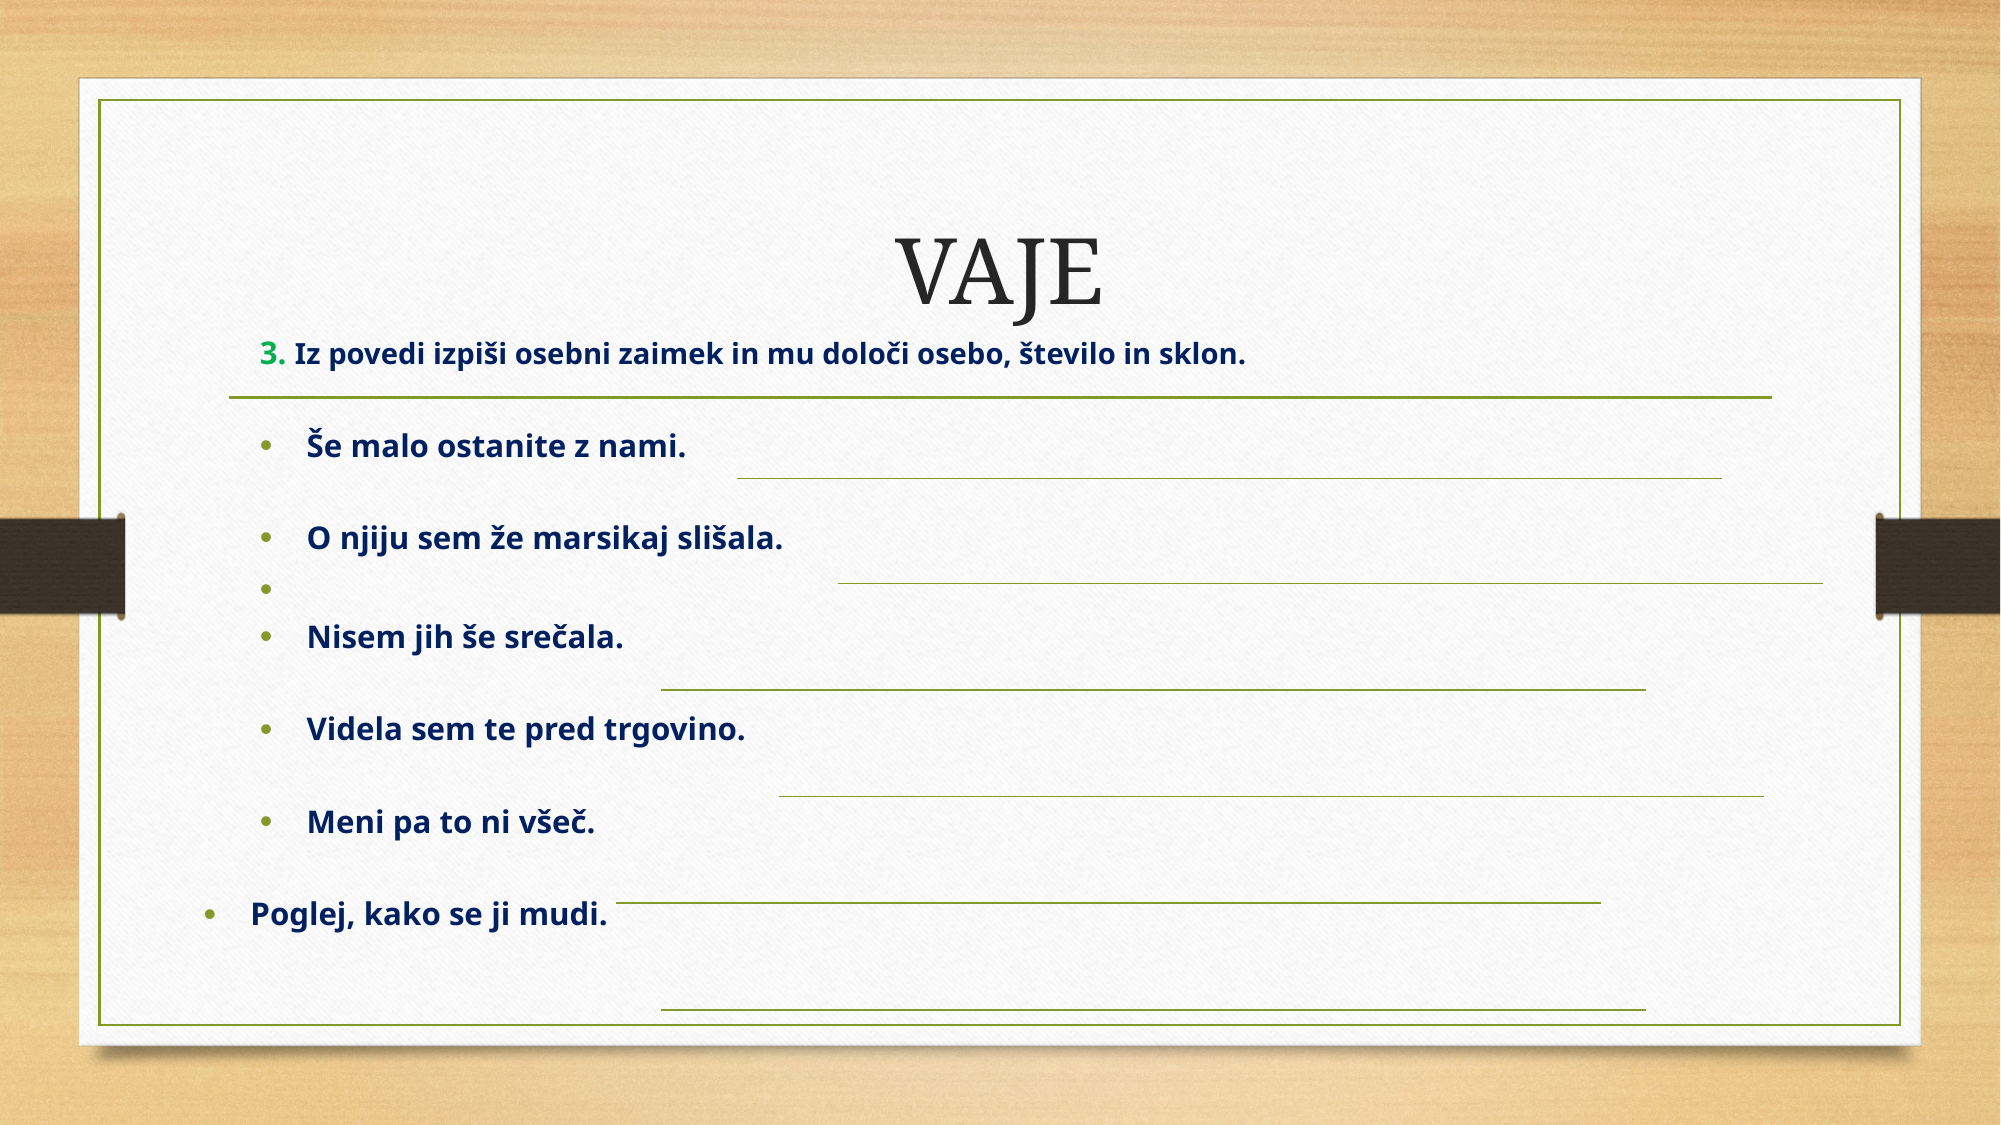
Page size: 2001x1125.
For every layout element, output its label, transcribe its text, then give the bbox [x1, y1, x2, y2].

list 3. Iz povedi izpiši osebni zaimek in mu določi osebo, število in sklon. Še malo ostanite z nami. O njiju sem že marsikaj slišala. Nisem jih še srečala. Videla sem te pred trgovino. Meni pa to ni všeč. Poglej, kako se ji mudi. [188, 330, 1764, 1037]
title VAJE [212, 161, 1788, 376]
